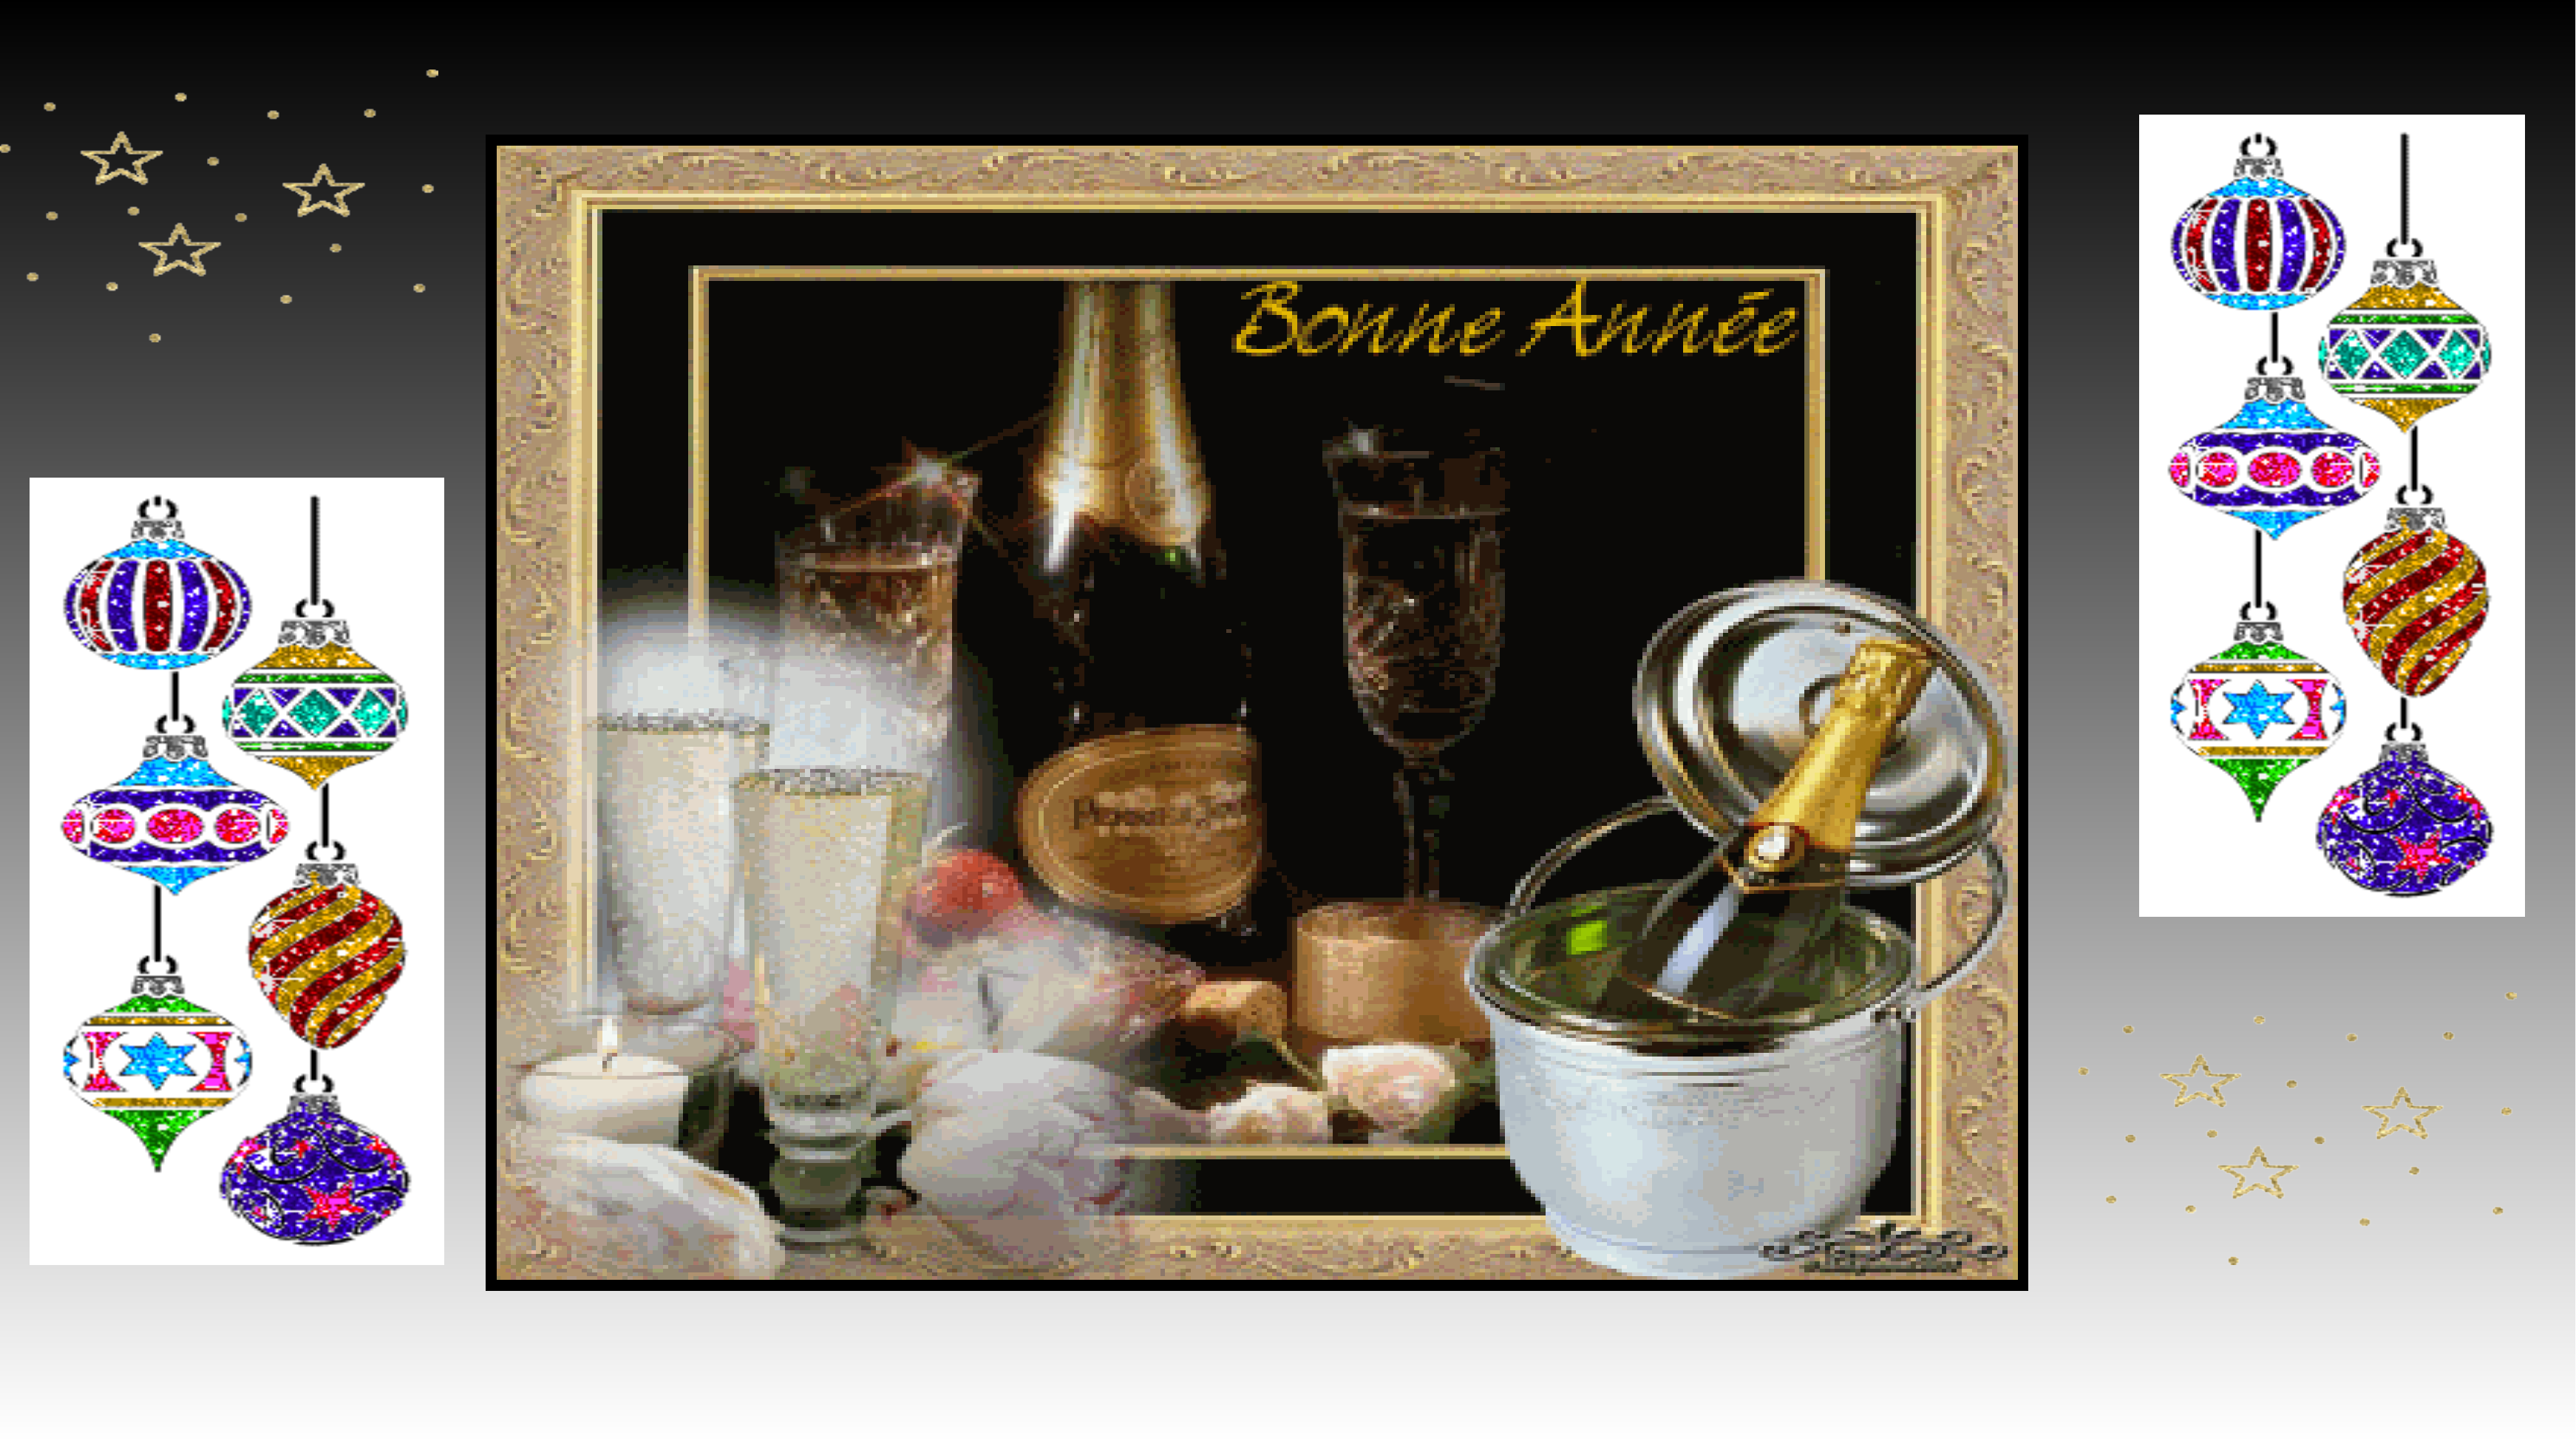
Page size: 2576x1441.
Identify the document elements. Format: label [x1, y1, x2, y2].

picture [496, 145, 2018, 1281]
picture [0, 69, 438, 342]
picture [2139, 115, 2525, 917]
picture [2079, 992, 2517, 1265]
picture [30, 478, 444, 1265]
